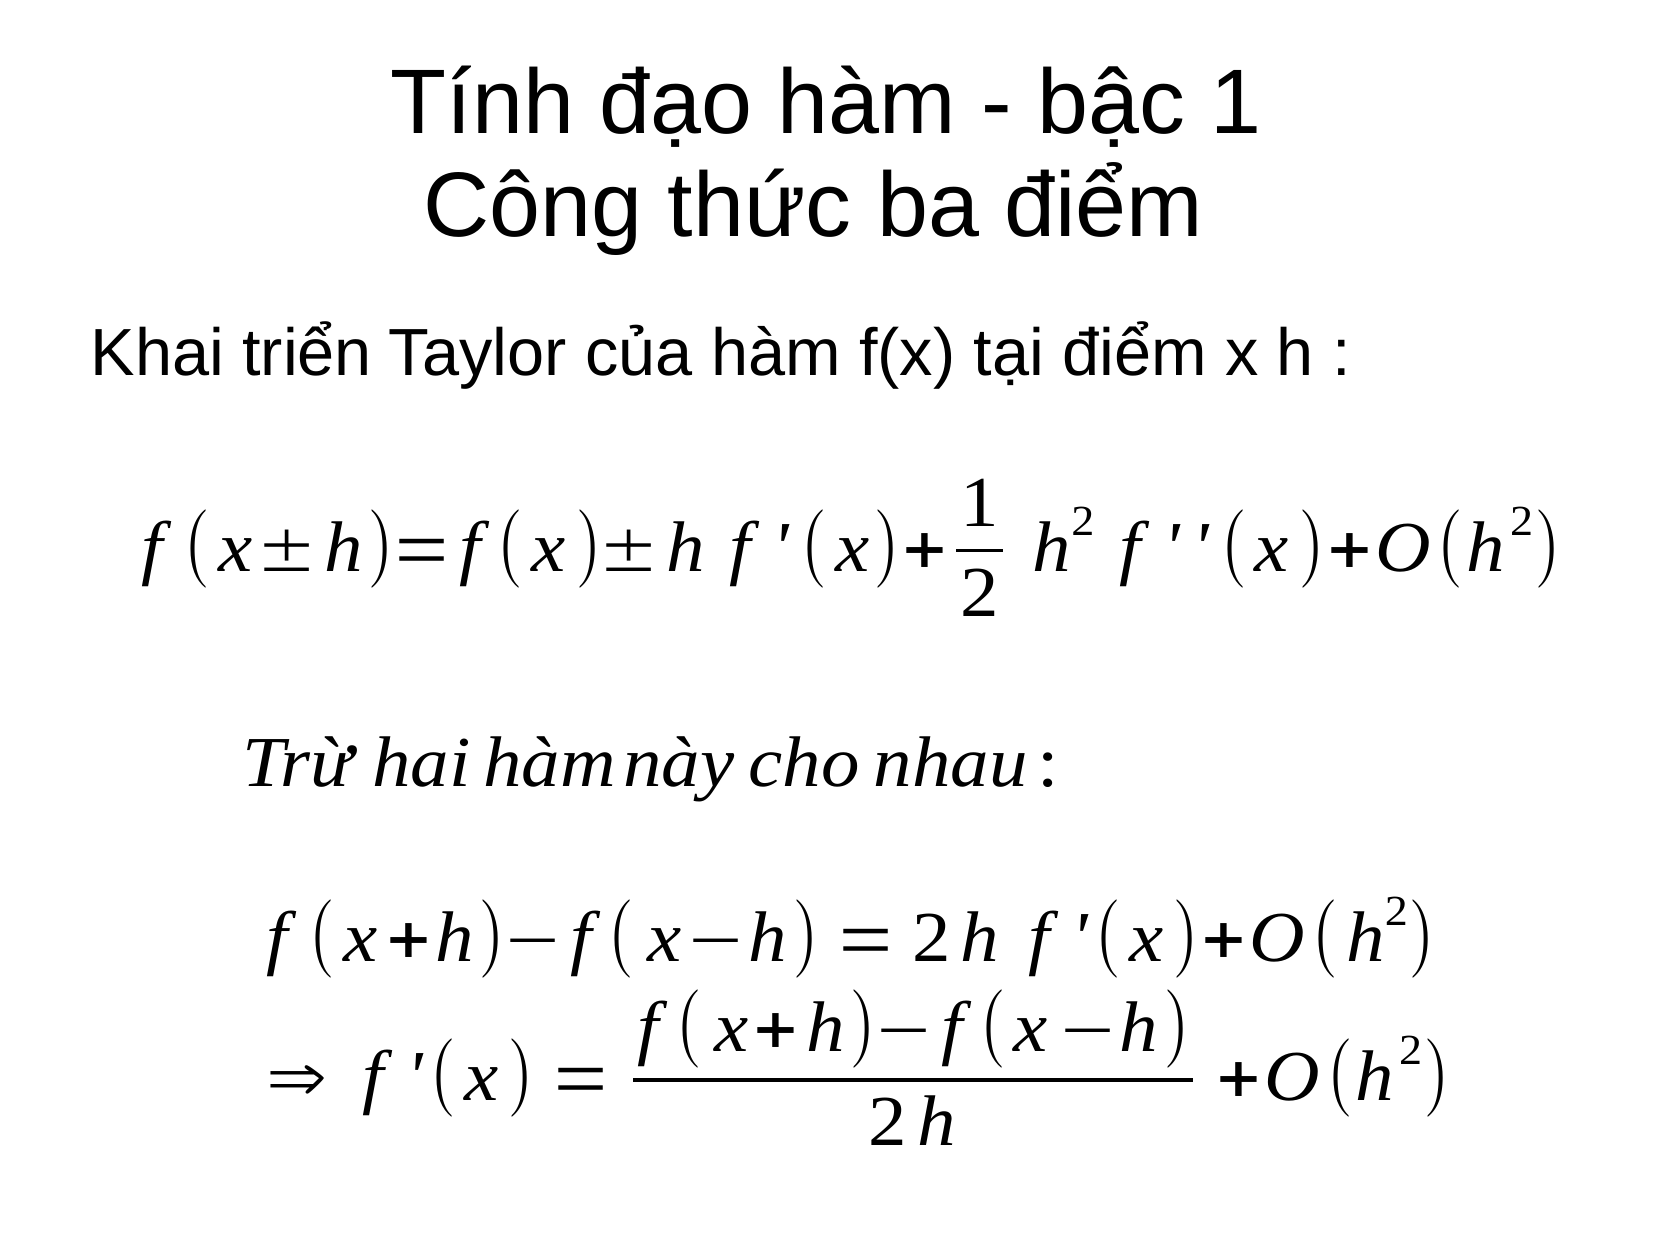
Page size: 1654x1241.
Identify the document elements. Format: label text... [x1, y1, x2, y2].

subtitle Khai triển Taylor của hàm f(x) tại điểm x h : [88, 265, 1577, 589]
title Tính đạo hàm - bậc 1 Công thức ba điểm [82, 49, 1571, 257]
chart [121, 463, 1580, 1163]
